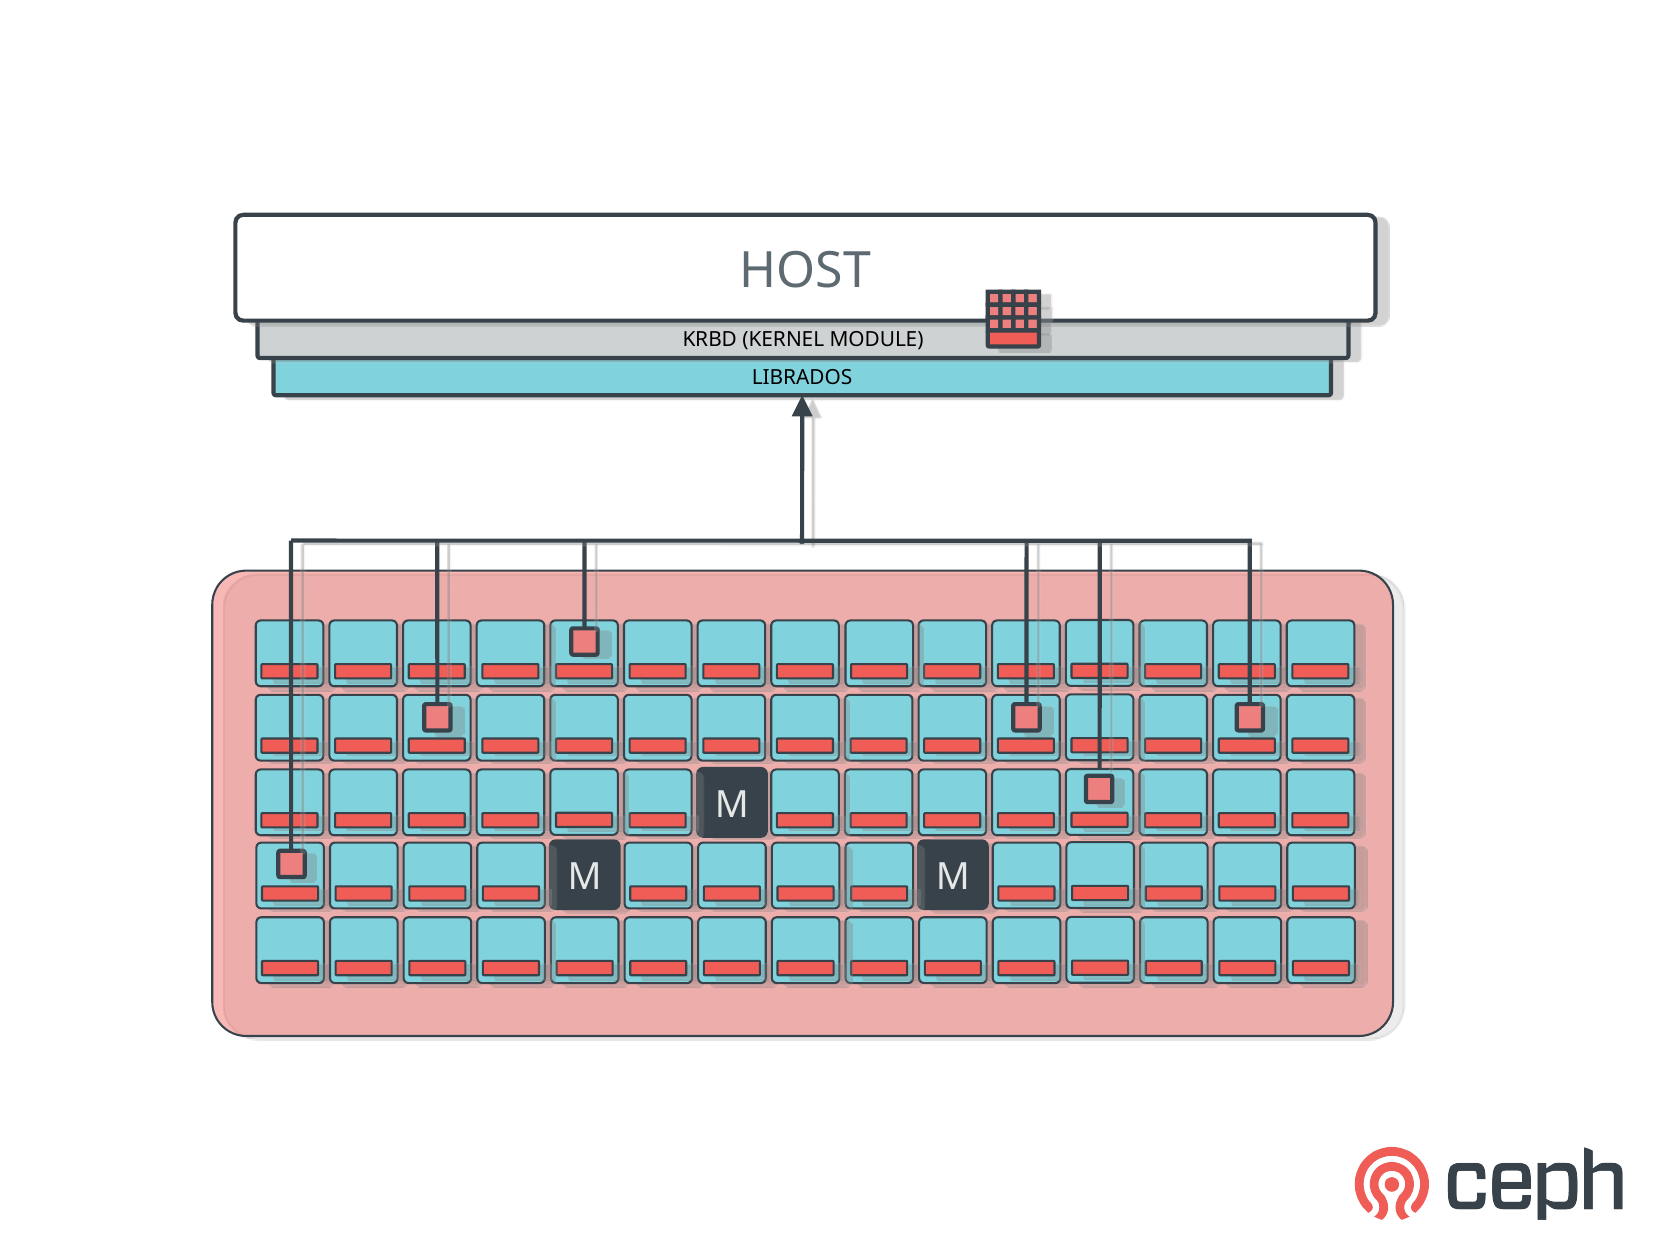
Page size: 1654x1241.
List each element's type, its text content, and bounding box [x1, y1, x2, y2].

text_box M [698, 769, 766, 836]
text_box HOST [235, 214, 1376, 321]
picture [1308, 1100, 1654, 1241]
text_box M [550, 841, 619, 909]
text_box LIBRADOS [273, 359, 1332, 396]
text_box M [919, 841, 987, 909]
text_box KRBD (KERNEL MODULE) [257, 321, 1349, 359]
text_box [987, 291, 1040, 347]
text_box [212, 570, 1394, 1037]
